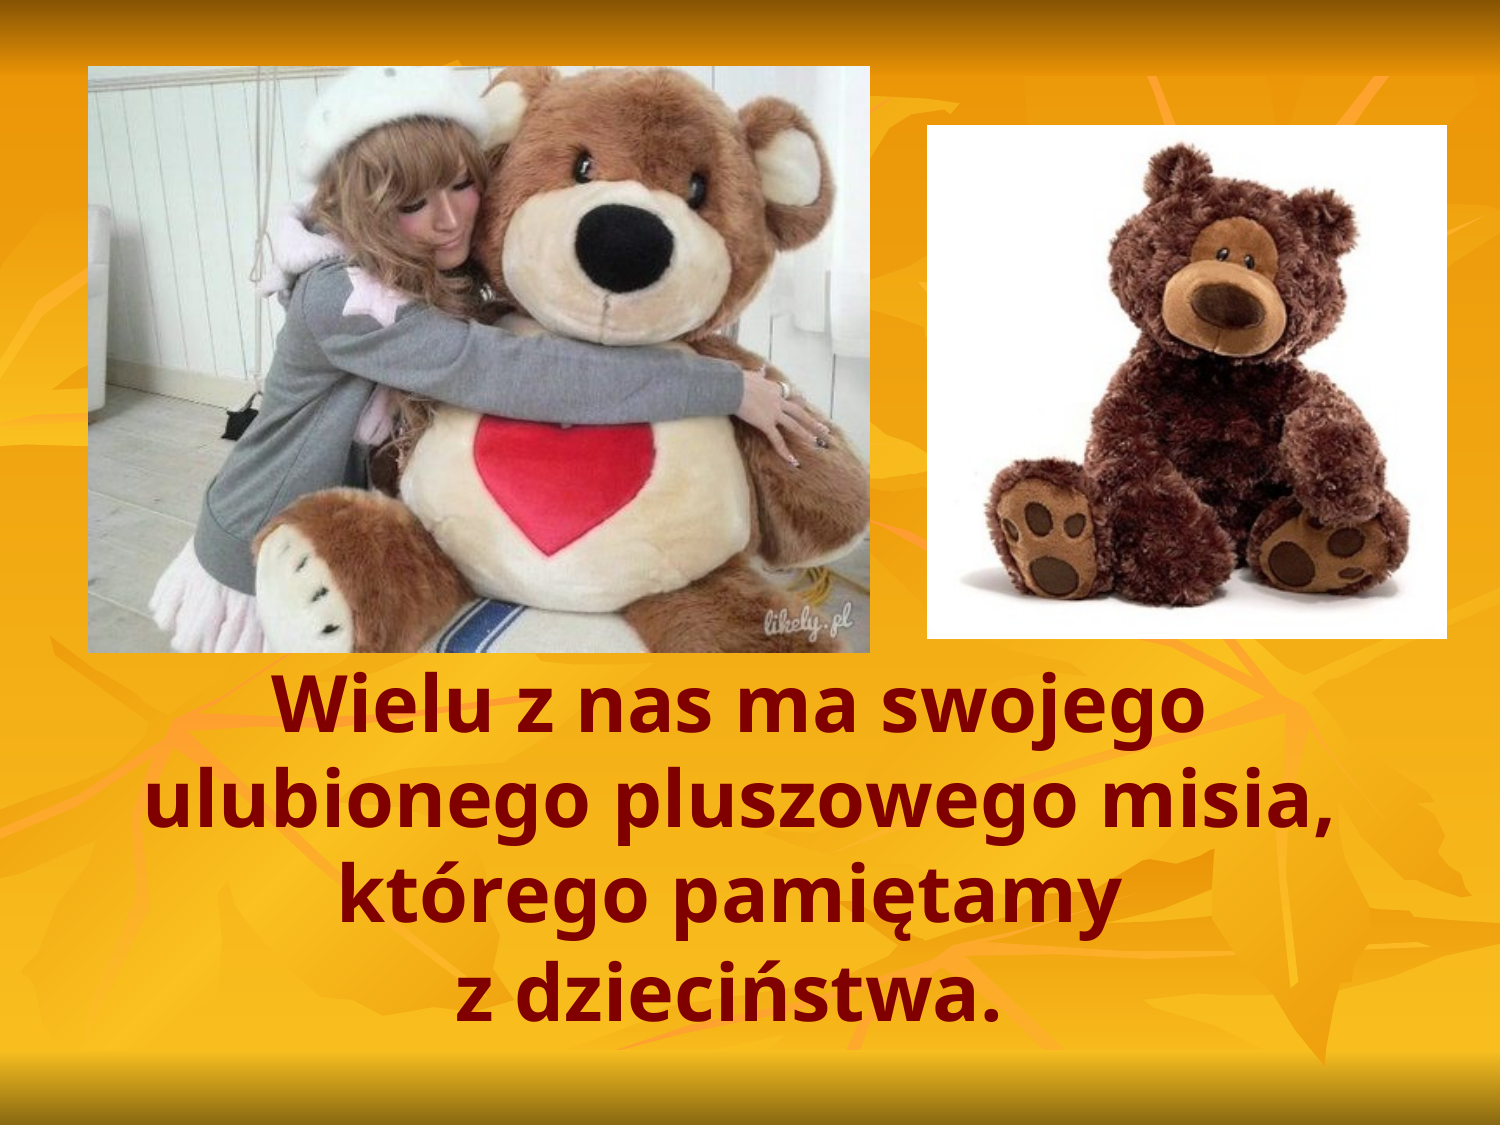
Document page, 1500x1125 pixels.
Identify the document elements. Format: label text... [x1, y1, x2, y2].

picture [927, 125, 1447, 639]
title Wielu z nas ma swojego ulubionego pluszowego misia, którego pamiętamy z dzieciństwa. [64, 668, 1415, 1024]
picture [88, 66, 870, 653]
